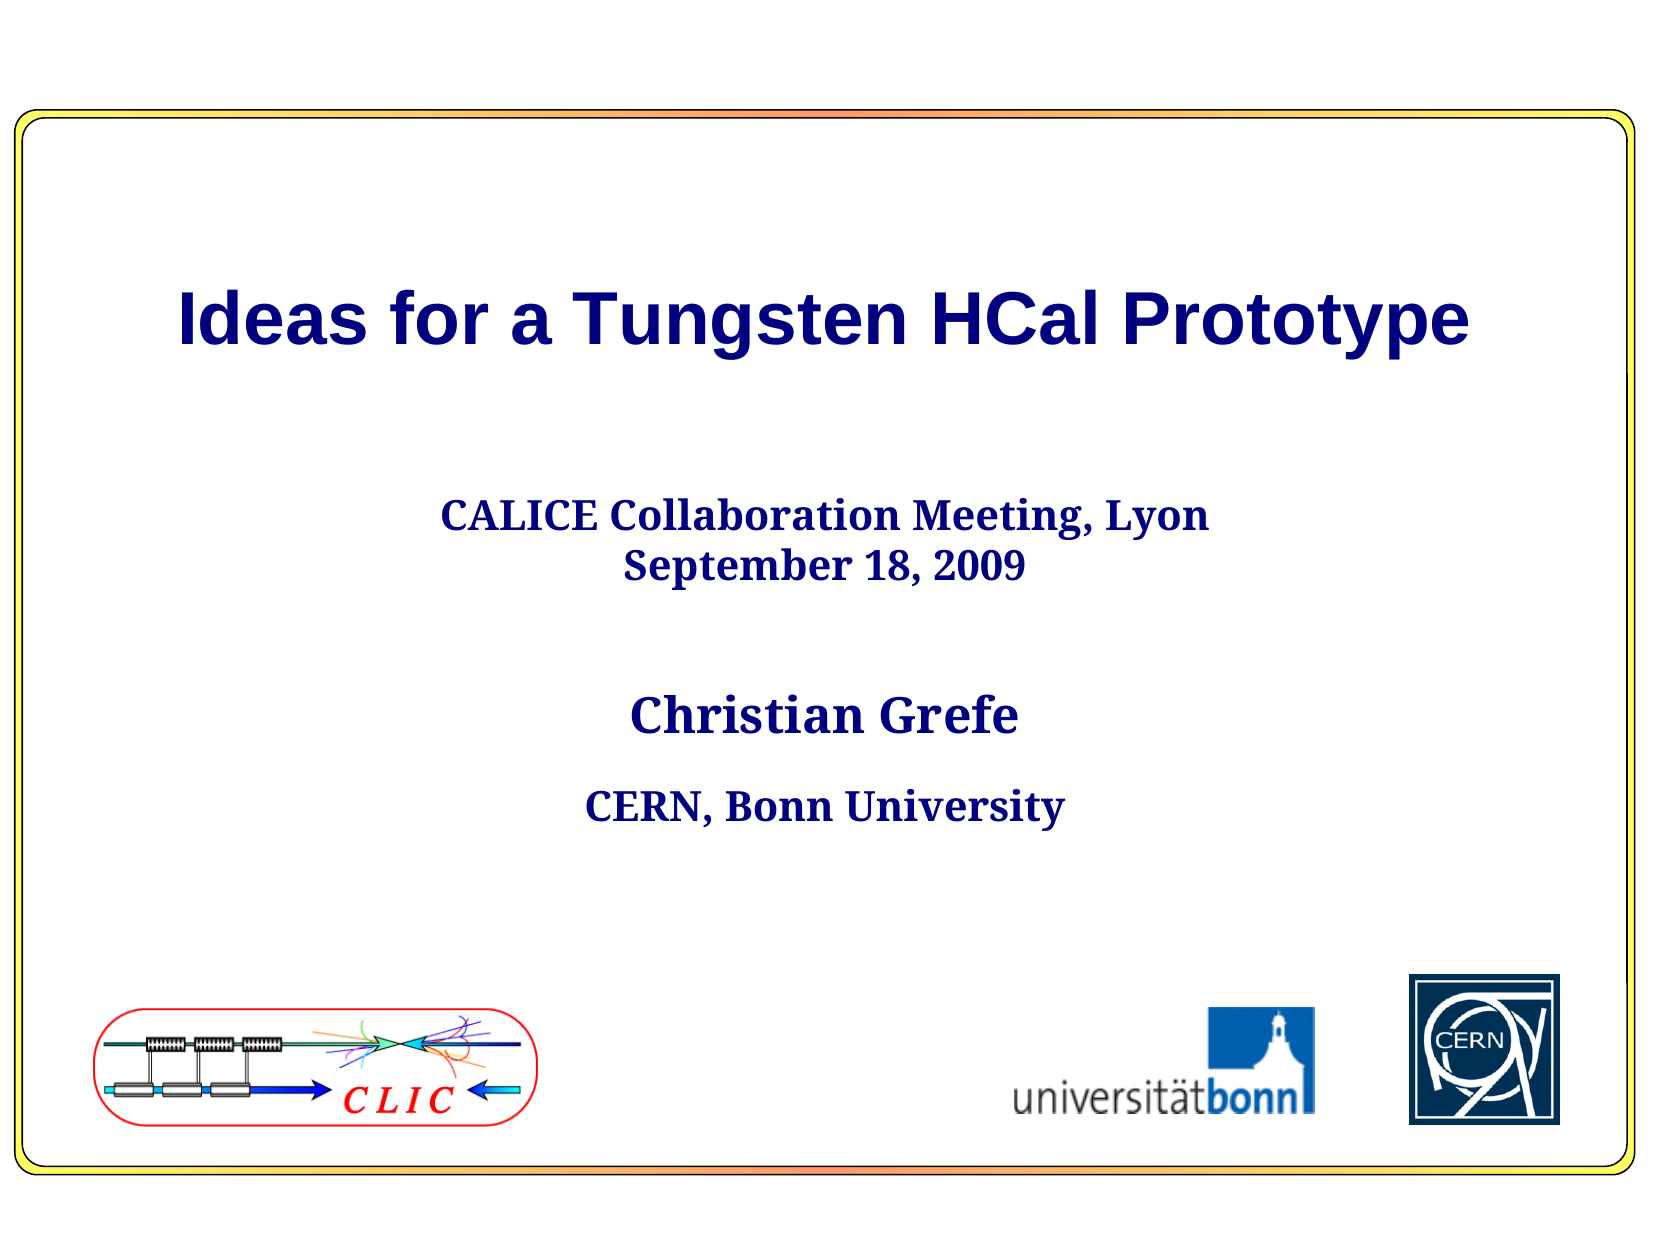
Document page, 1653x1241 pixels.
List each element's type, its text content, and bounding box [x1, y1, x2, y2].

text_box Ideas for a Tungsten HCal Prototype [150, 270, 1501, 481]
text_box CALICE Collaboration Meeting, Lyon September 18, 2009 [225, 479, 1426, 631]
picture [1014, 1007, 1315, 1114]
picture [1409, 974, 1560, 1126]
text_box [14, 109, 1635, 1175]
text_box Christian Grefe CERN, Bonn University [225, 674, 1426, 855]
picture [90, 1004, 541, 1130]
